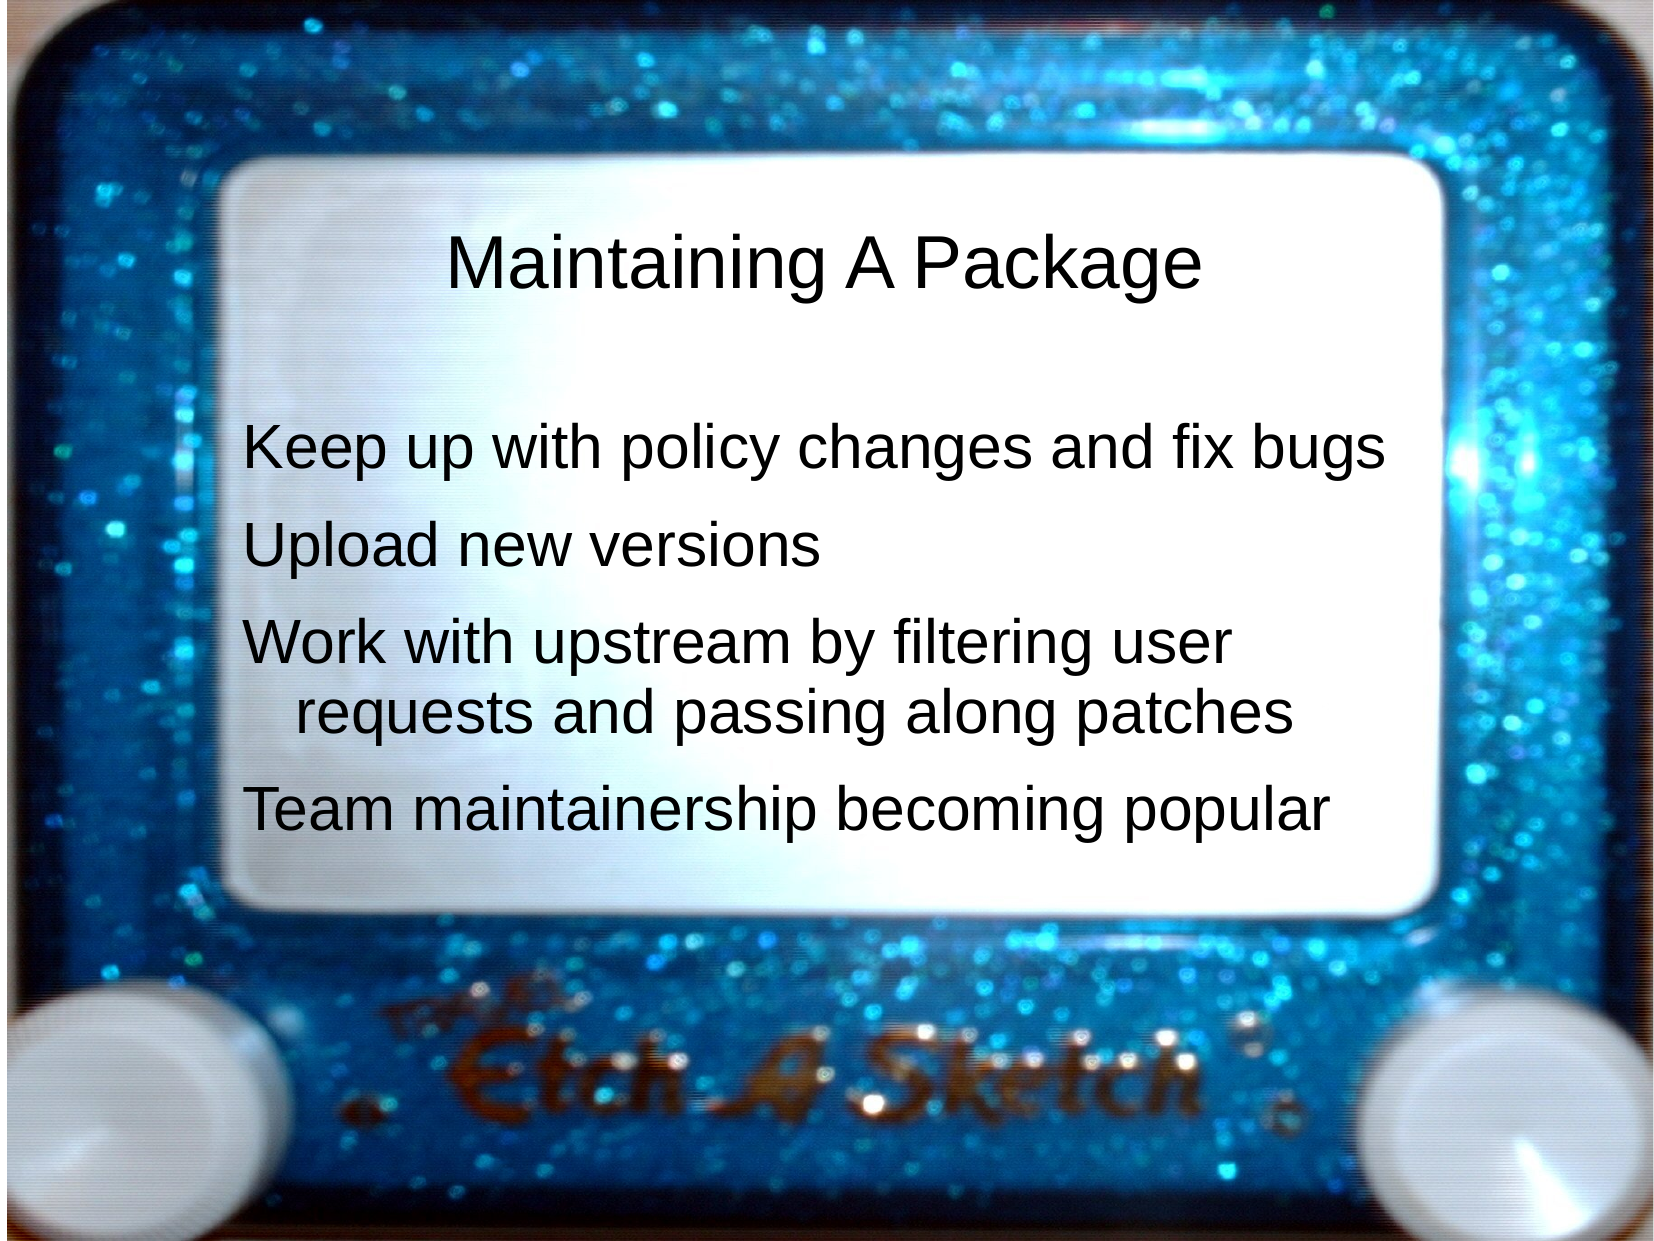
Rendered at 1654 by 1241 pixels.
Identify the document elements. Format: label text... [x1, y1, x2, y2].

list Keep up with policy changes and fix bugs Upload new versions Work with upstream by filtering user requests and passing along patches Team maintainership becoming popular [225, 412, 1426, 914]
title Maintaining A Package [225, 157, 1426, 368]
picture [7, 0, 1654, 1241]
